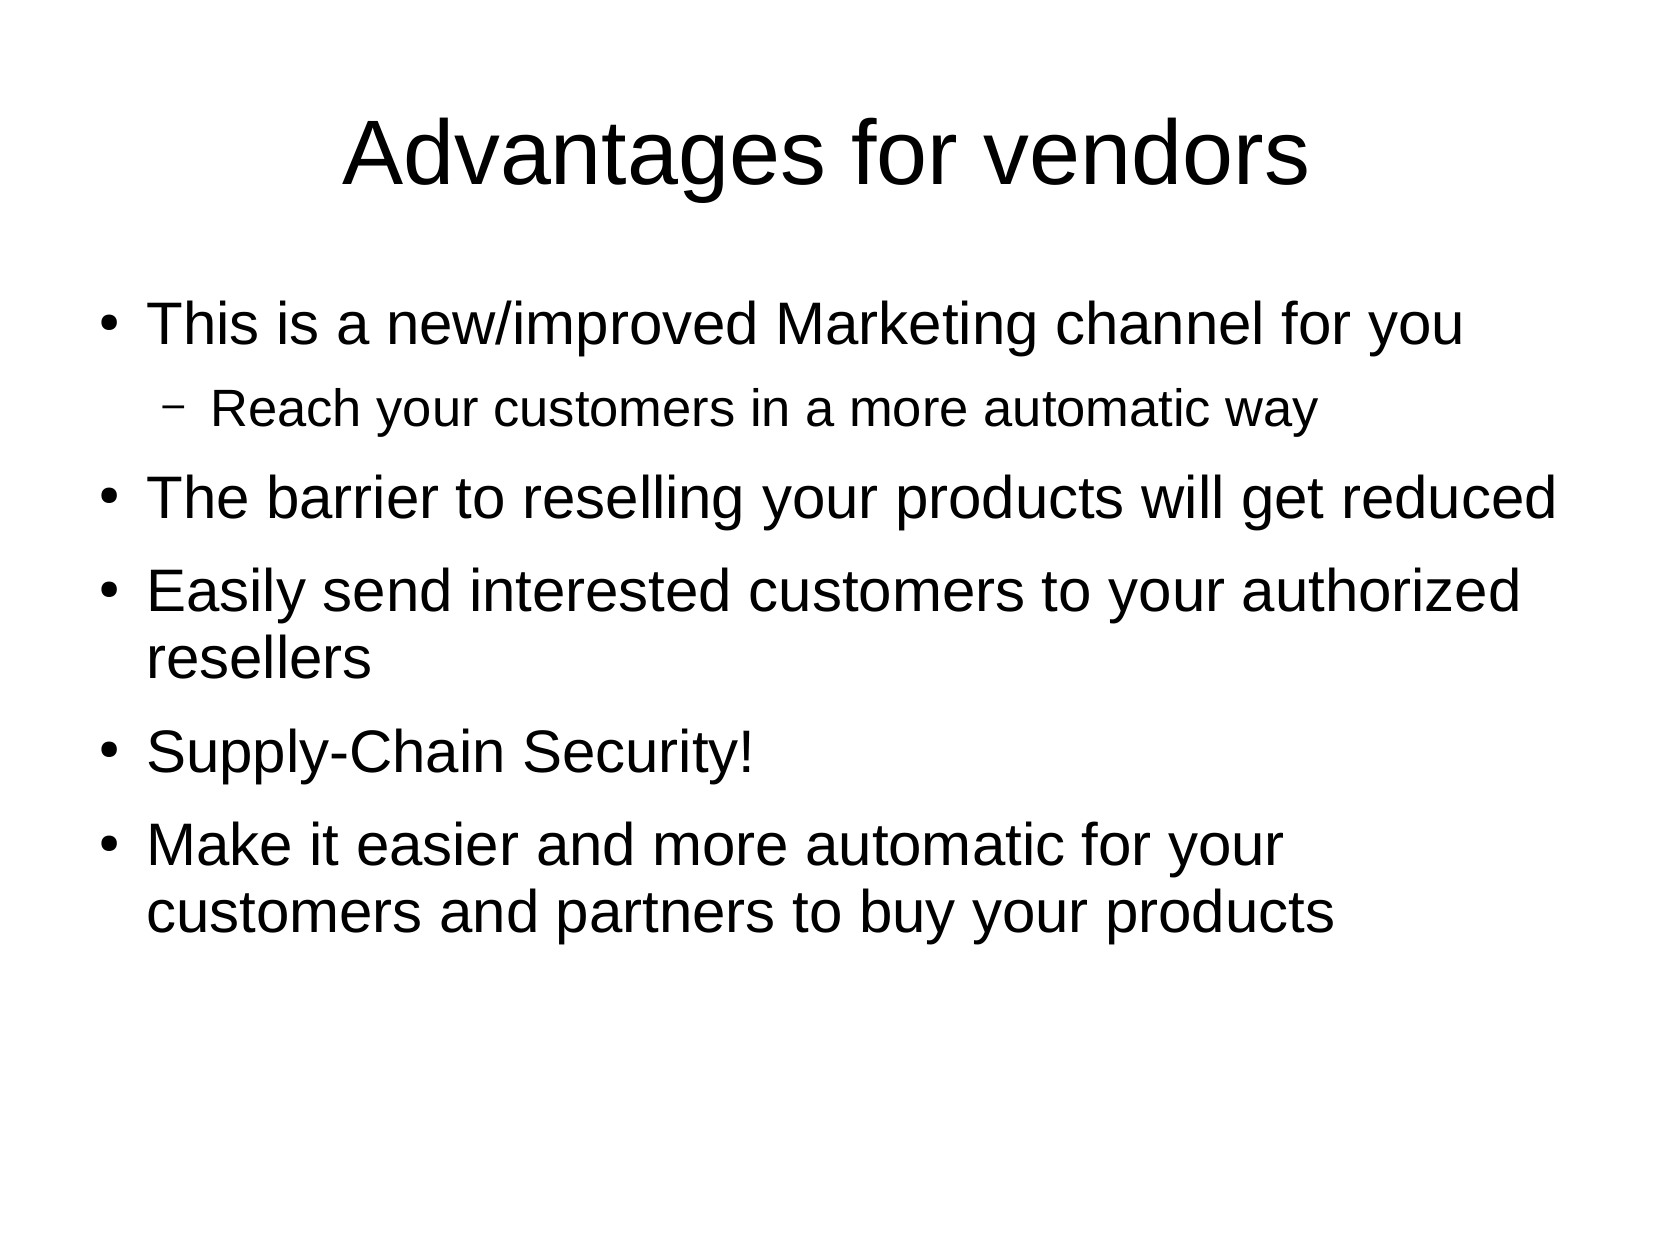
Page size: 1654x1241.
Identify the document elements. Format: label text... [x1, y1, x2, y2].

list This is a new/improved Marketing channel for you Reach your customers in a more automatic way The barrier to reselling your products will get reduced Easily send interested customers to your authorized resellers Supply-Chain Security! Make it easier and more automatic for your customers and partners to buy your products [82, 290, 1571, 1010]
title Advantages for vendors [82, 49, 1571, 257]
